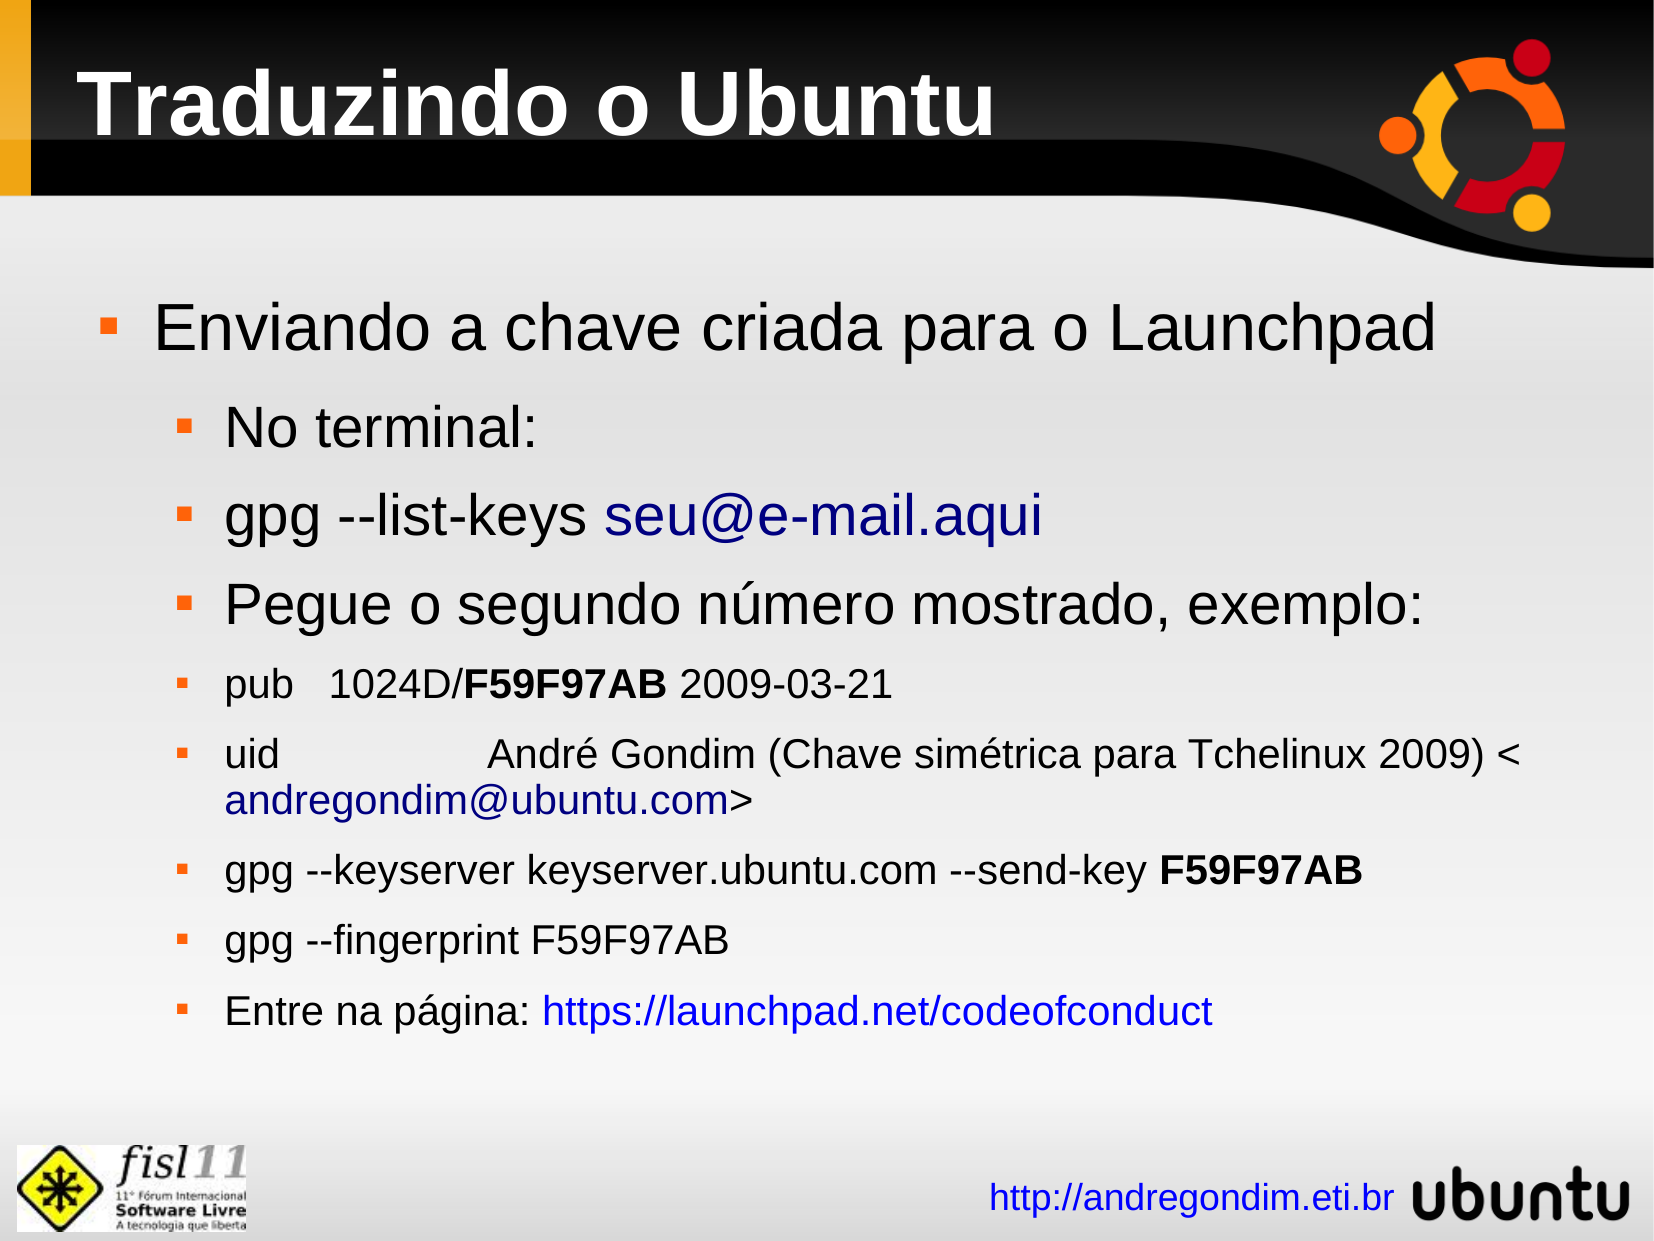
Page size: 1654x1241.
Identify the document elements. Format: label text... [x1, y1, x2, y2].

title Traduzindo o Ubuntu [76, 0, 1565, 208]
list Enviando a chave criada para o Launchpad No terminal: gpg --list-keys seu@e-mail.aqui Pegue o segundo número mostrado, exemplo: pub 1024D/F59F97AB 2009-03-21 uid André Gondim (Chave simétrica para Tchelinux 2009) <andregondim@ubuntu.com> gpg --keyserver keyserver.ubuntu.com --send-key F59F97AB gpg --fingerprint F59F97AB Entre na página: https://launchpad.net/codeofconduct [82, 290, 1571, 1172]
picture [0, 0, 1654, 1241]
